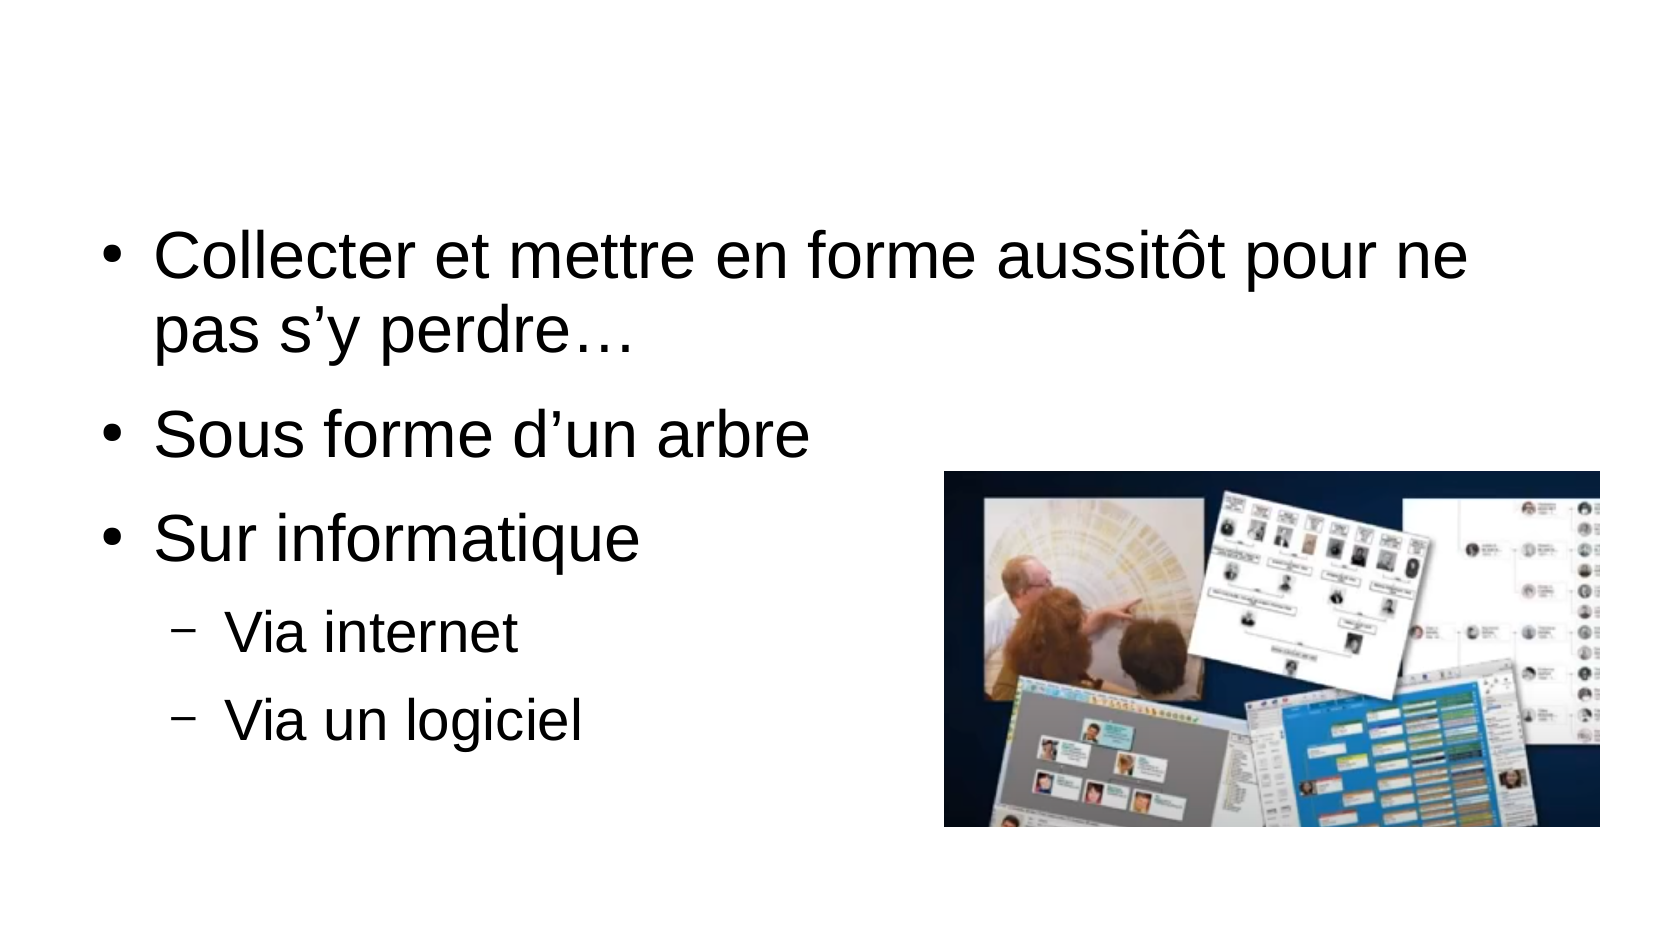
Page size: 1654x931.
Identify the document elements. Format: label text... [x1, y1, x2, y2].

list Collecter et mettre en forme aussitôt pour ne pas s’y perdre… Sous forme d’un arbre Sur informatique Via internet Via un logiciel [82, 217, 1571, 758]
picture [944, 471, 1600, 827]
